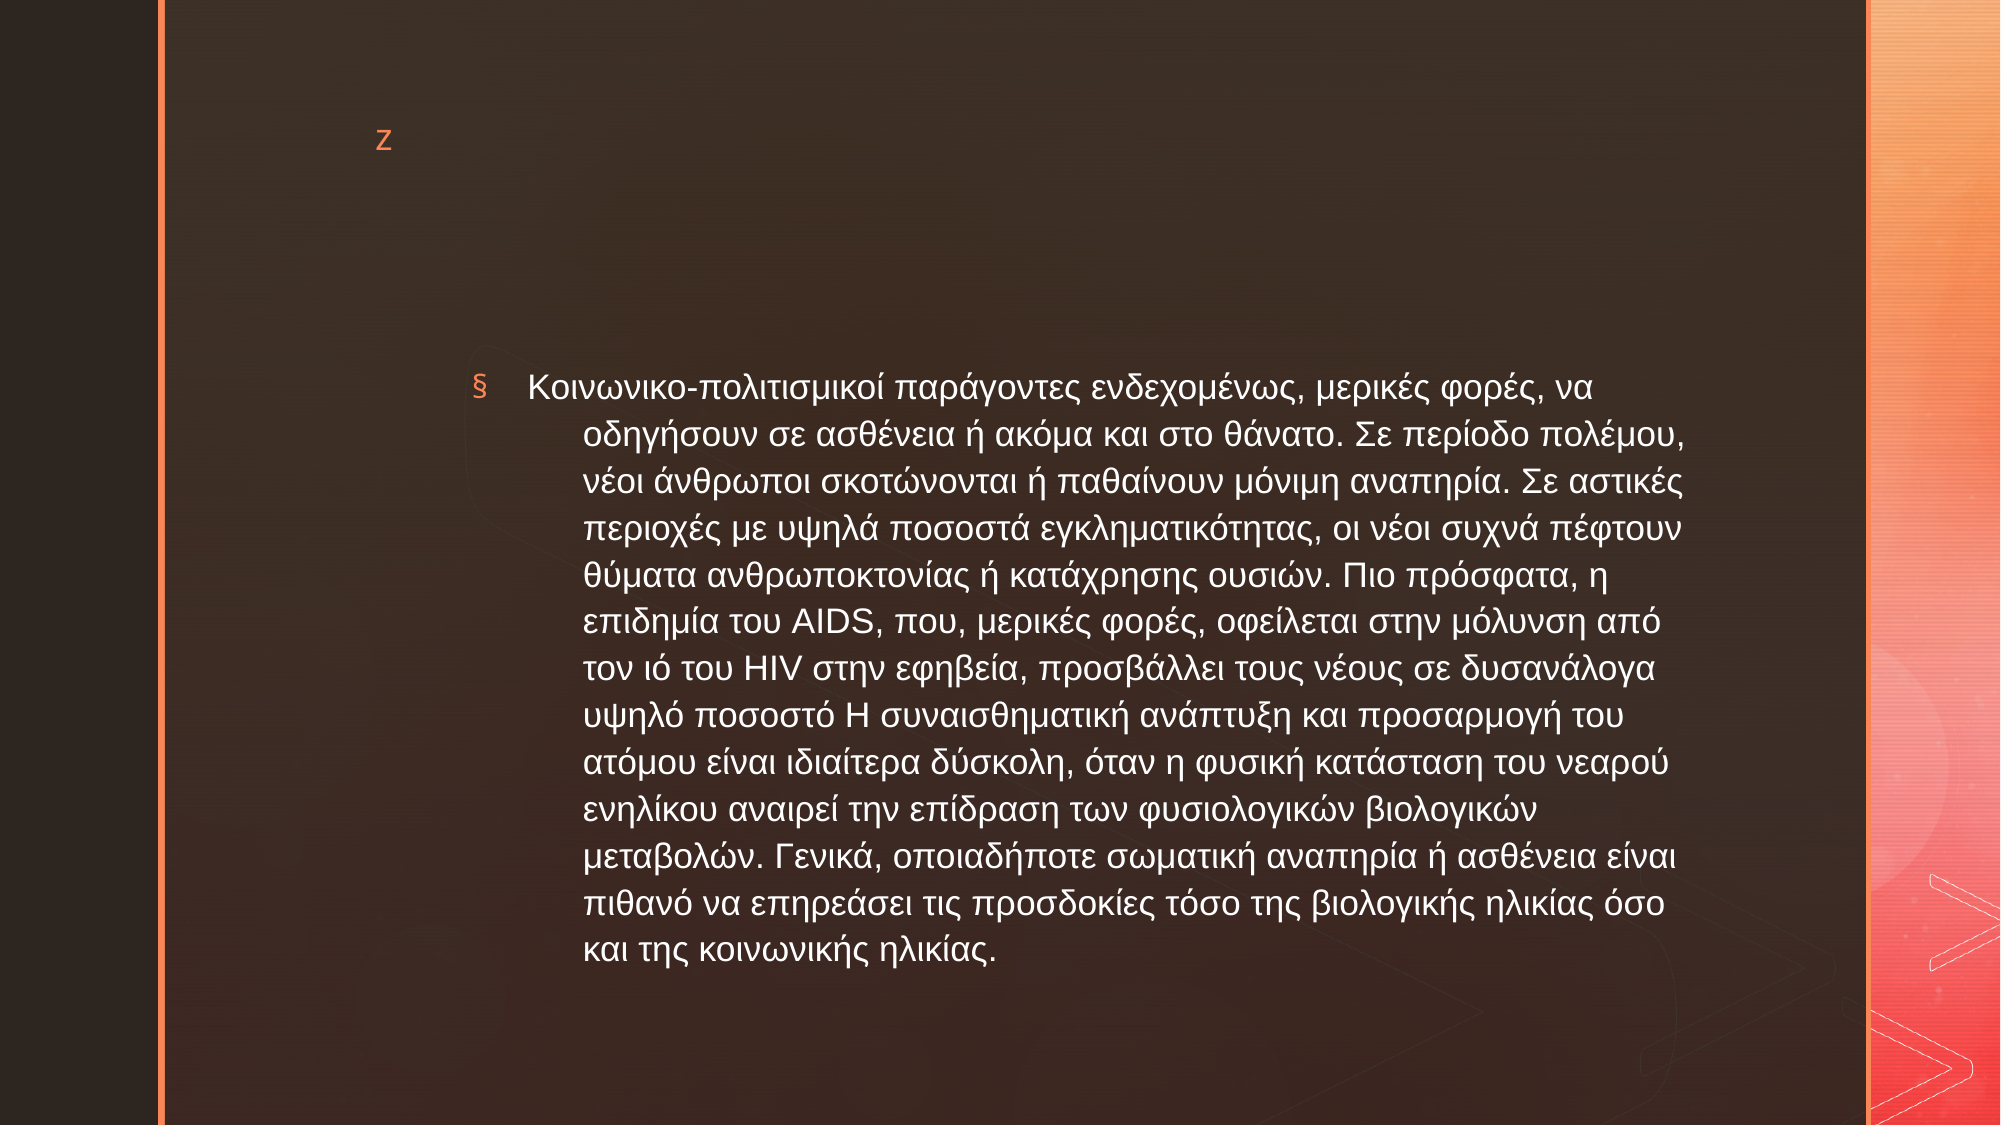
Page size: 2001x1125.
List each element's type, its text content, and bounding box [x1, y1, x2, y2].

list Κοινωνικο-πολιτισμικοί παράγοντες ενδεχομένως, μερικές φορές, να οδηγήσουν σε ασθένεια ή ακόμα και στο θάνατο. Σε περίοδο πολέμου, νέοι άνθρωποι σκοτώνονται ή παθαίνουν μόνιμη αναπηρία. Σε αστικές περιοχές με υψηλά ποσοστά εγκληματικότητας, οι νέοι συχνά πέφτουν θύματα ανθρωποκτονίας ή κατάχρησης ουσιών. Πιο πρόσφατα, η επιδημία του AIDS, που, μερικές φορές, οφείλεται στην μόλυνση από τον ιό του HIV στην εφηβεία, προσβάλλει τους νέους σε δυσανάλογα υψηλό ποσοστό Η συναισθηματική ανάπτυξη και προσαρμογή του ατόμου είναι ιδιαίτερα δύσκολη, όταν η φυσική κατάσταση του νεαρού ενηλίκου αναιρεί την επίδραση των φυσιολογικών βιολογικών μεταβολών. Γενικά, οποιαδήποτε σωματική αναπηρία ή ασθένεια είναι πιθανό να επηρεάσει τις προσδοκίες τόσο της βιολογικής ηλικίας όσο και της κοινωνικής ηλικίας. [454, 336, 1734, 993]
